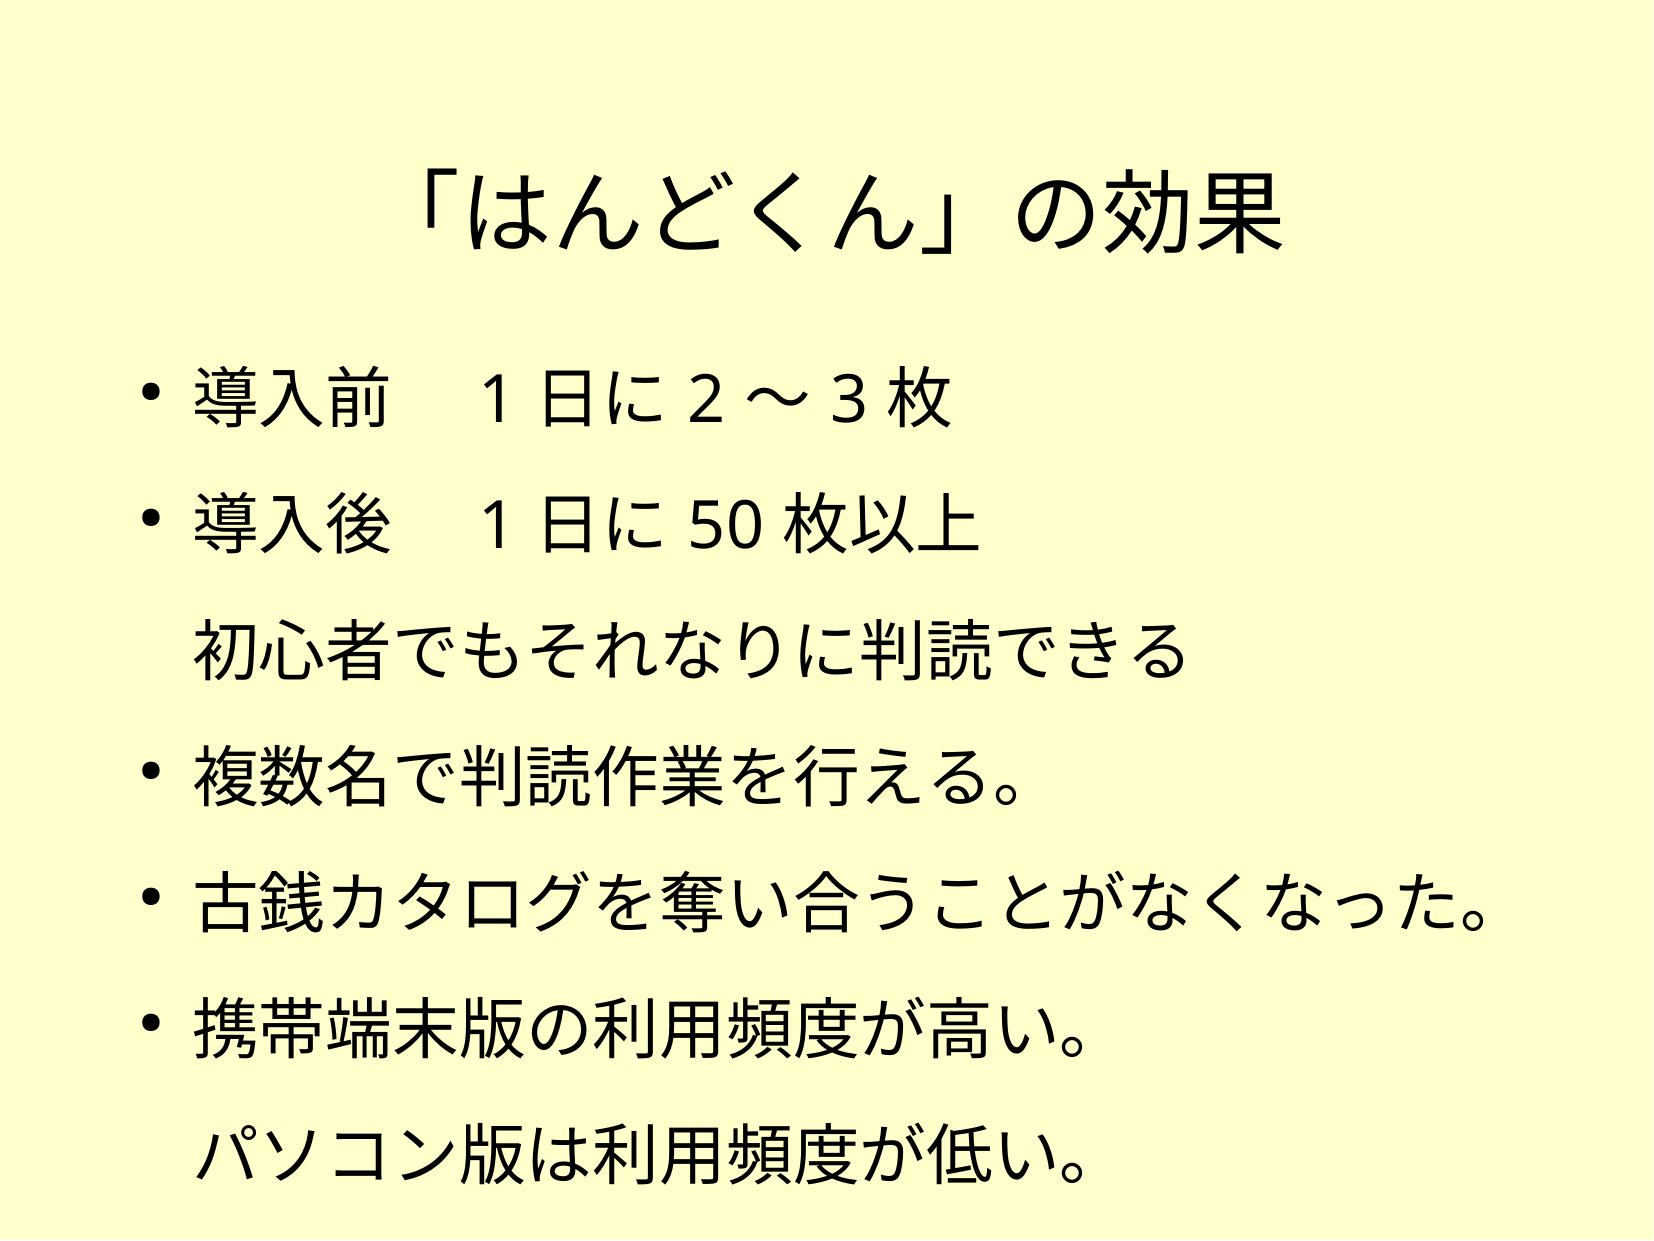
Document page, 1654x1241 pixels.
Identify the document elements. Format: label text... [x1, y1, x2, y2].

list 導入前 1日に2〜3枚 導入後 1日に50枚以上 初心者でもそれなりに判読できる 複数名で判読作業を行える。 古銭カタログを奪い合うことがなくなった。 携帯端末版の利用頻度が高い。 パソコン版は利用頻度が低い。 [121, 344, 1534, 1149]
title 「はんどくん」の効果 [121, 102, 1534, 311]
